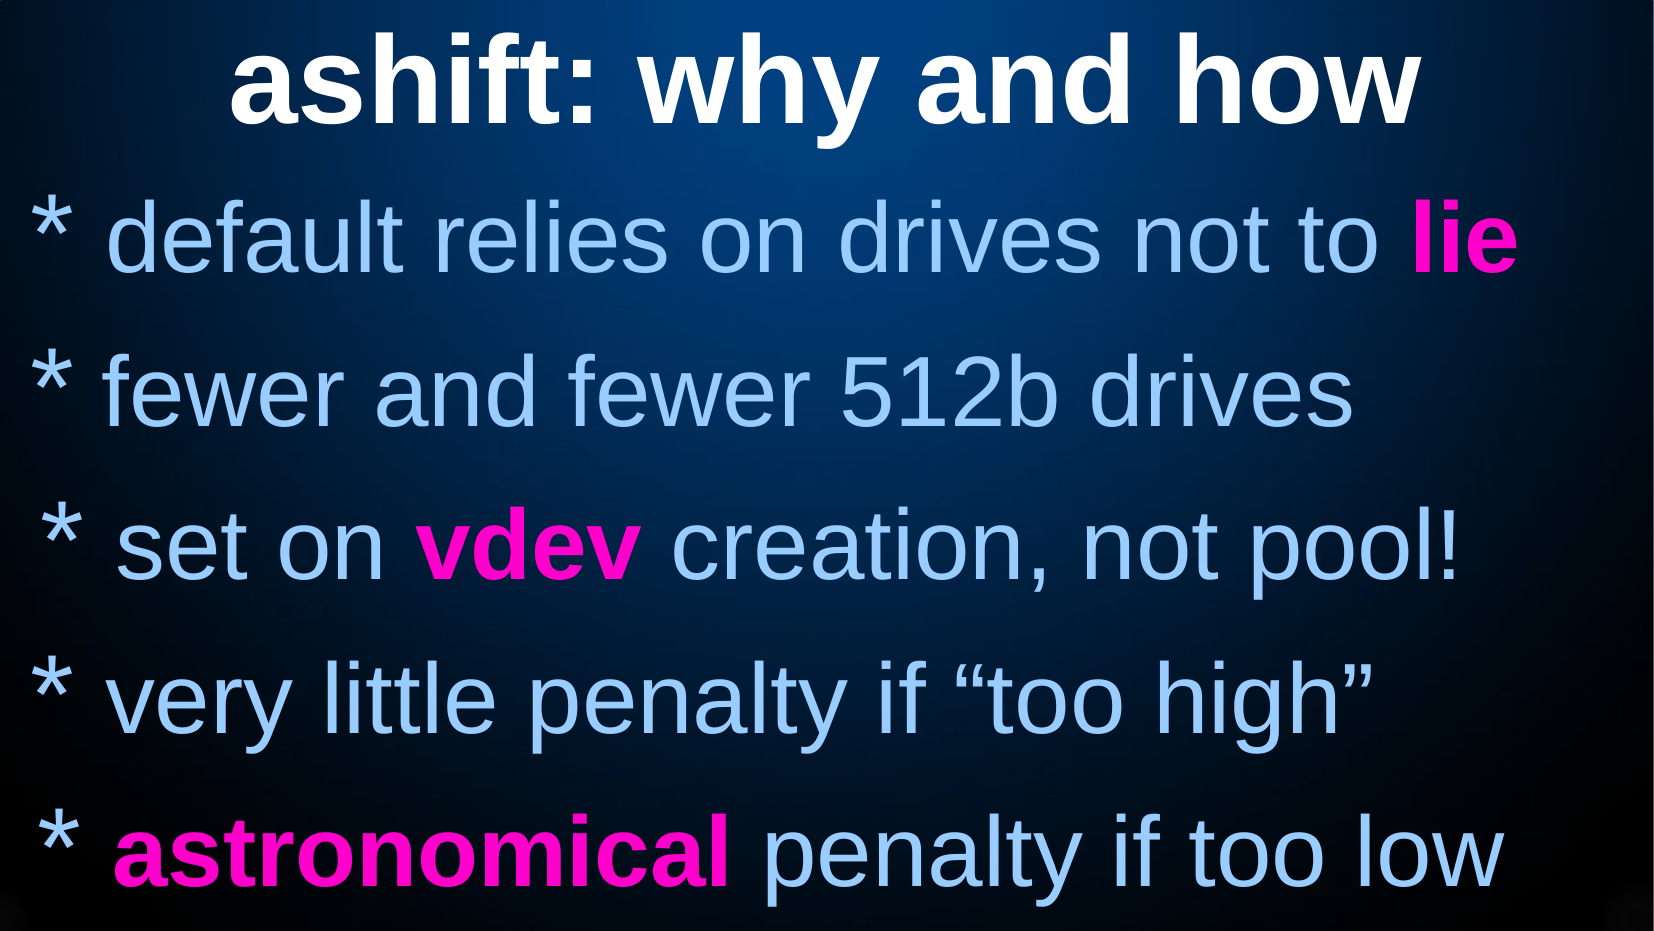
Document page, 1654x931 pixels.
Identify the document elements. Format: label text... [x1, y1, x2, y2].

title ashift: why and how [0, 2, 1651, 158]
title * default relies on drives not to lie * fewer and fewer 512b drives * set on vdev creation, not pool! * very little penalty if “too high” * astronomical penalty if too low [30, 170, 1621, 931]
picture [0, 0, 1654, 931]
